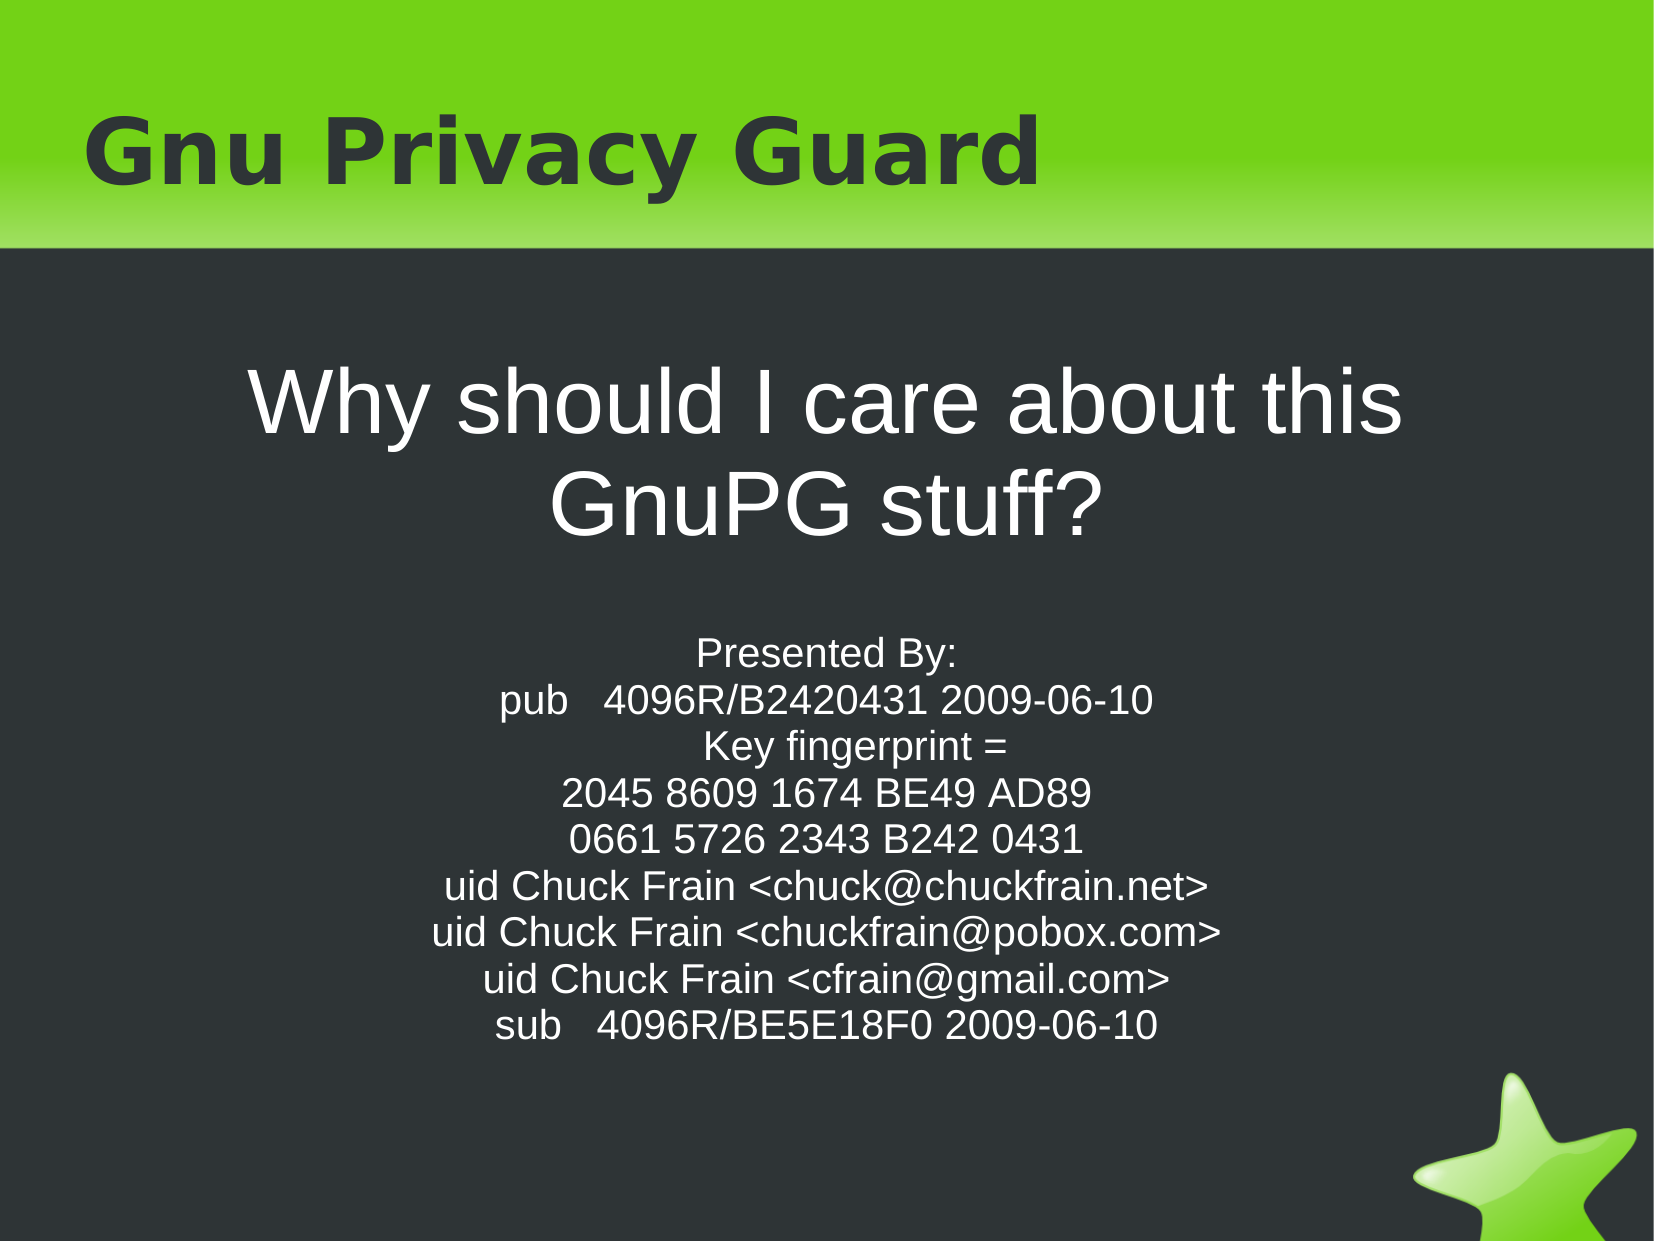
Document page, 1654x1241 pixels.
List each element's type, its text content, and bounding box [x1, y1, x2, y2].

picture [0, 0, 1654, 1241]
text_box Why should I care about this GnuPG stuff? Presented By: pub 4096R/B2420431 2009-06-10 Key fingerprint = 2045 8609 1674 BE49 AD89 0661 5726 2343 B242 0431 uid Chuck Frain <chuck@chuckfrain.net> uid Chuck Frain <chuckfrain@pobox.com> uid Chuck Frain <cfrain@gmail.com> sub 4096R/BE5E18F0 2009-06-10 [82, 290, 1571, 1109]
title Gnu Privacy Guard [82, 49, 1571, 257]
